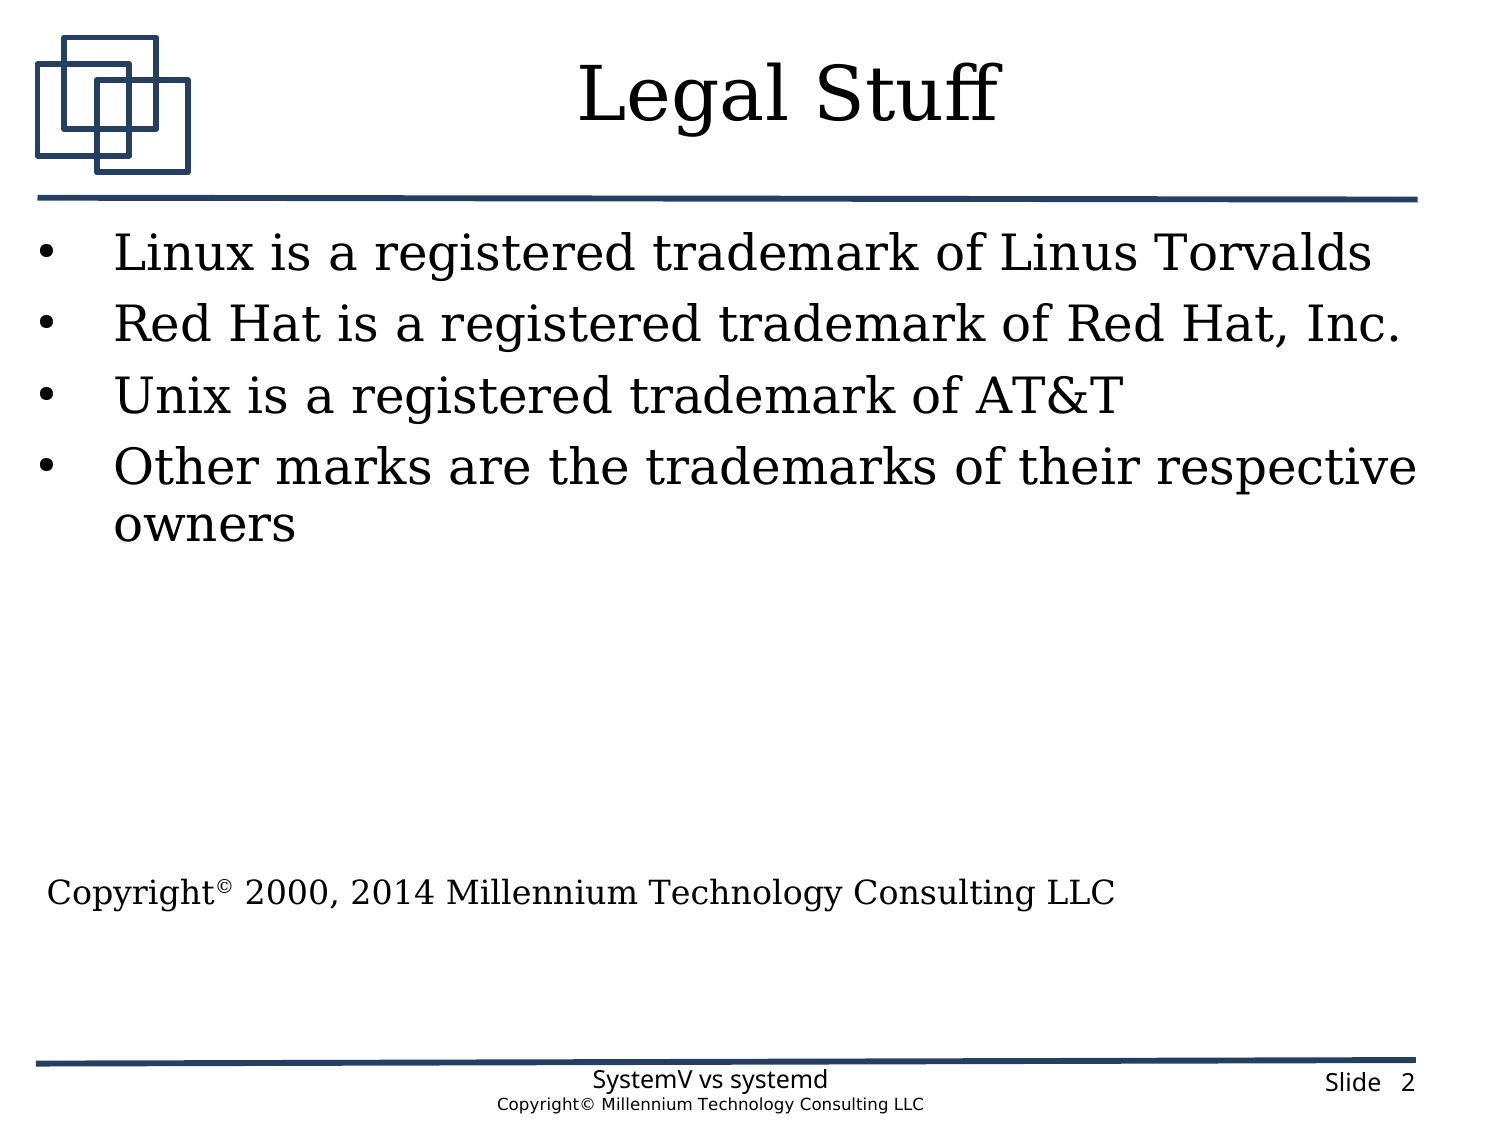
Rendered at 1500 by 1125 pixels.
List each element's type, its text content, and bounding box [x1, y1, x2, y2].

list Copyright© 2000, 2014 Millennium Technology Consulting LLC [37, 873, 1426, 931]
title Legal Stuff [150, 0, 1425, 188]
list Linux is a registered trademark of Linus Torvalds Red Hat is a registered trademark of Red Hat, Inc. Unix is a registered trademark of AT&T Other marks are the trademarks of their respective owners [37, 224, 1425, 555]
